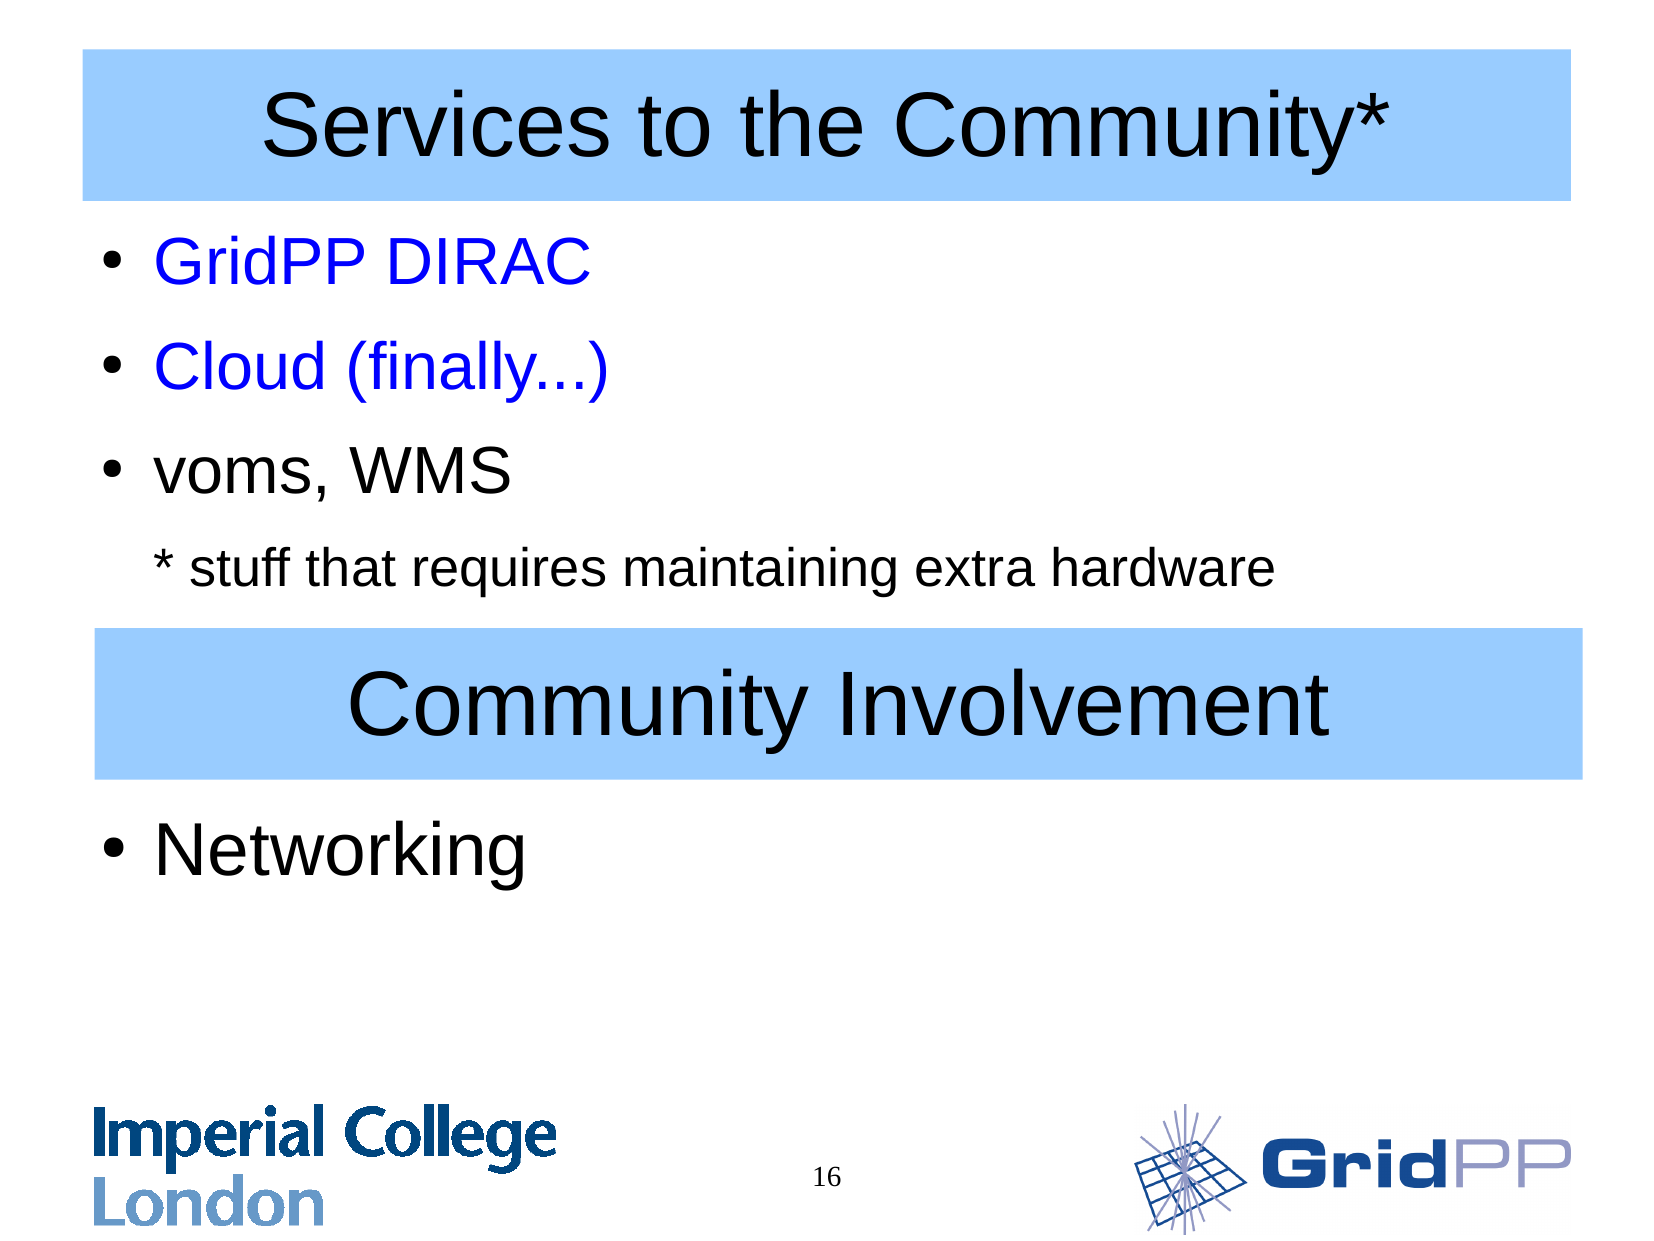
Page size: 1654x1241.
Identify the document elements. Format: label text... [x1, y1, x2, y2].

list GridPP DIRAC Cloud (finally...) voms, WMS * stuff that requires maintaining extra hardware Networking [82, 224, 1571, 1063]
picture [1134, 1104, 1571, 1235]
title Community Involvement [1571, 628, 1583, 780]
title Services to the Community* [82, 49, 1571, 201]
picture [94, 1104, 556, 1226]
